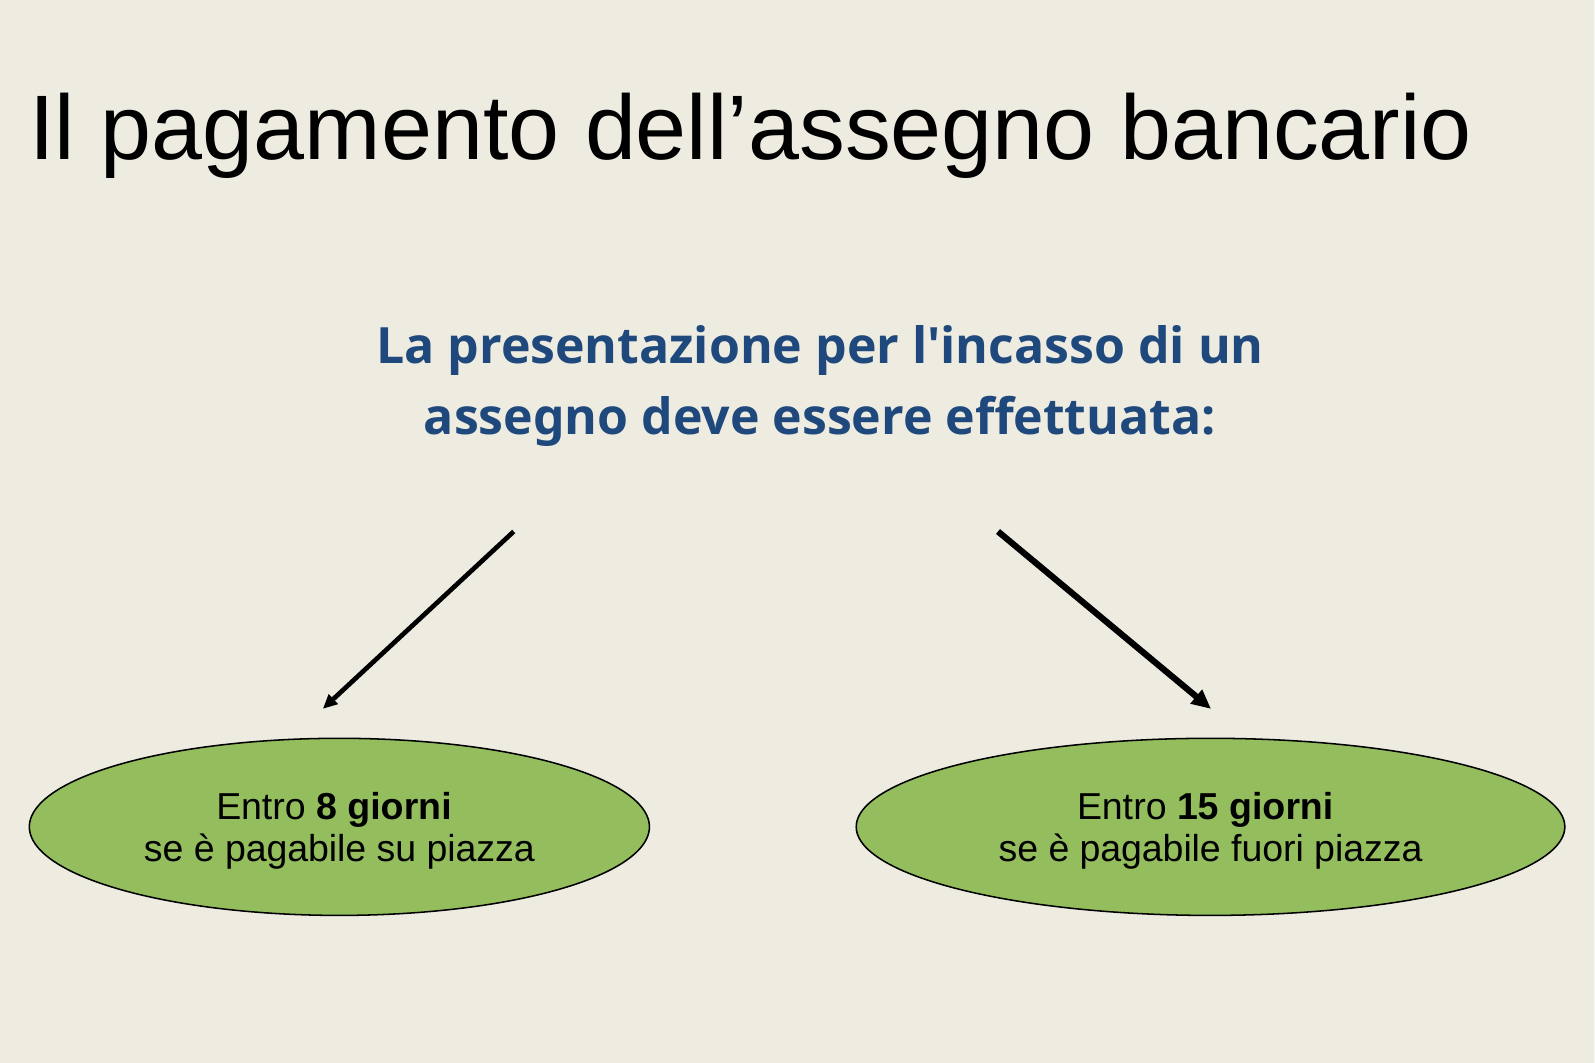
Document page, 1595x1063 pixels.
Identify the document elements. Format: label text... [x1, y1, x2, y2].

title Il pagamento dell’assegno bancario [29, 35, 1515, 227]
text_box Entro 15 giorni se è pagabile fuori piazza [856, 738, 1565, 916]
text_box Entro 8 giorni se è pagabile su piazza [29, 738, 650, 916]
text_box La presentazione per l'incasso di un assegno deve essere effettuata: [341, 295, 1299, 520]
